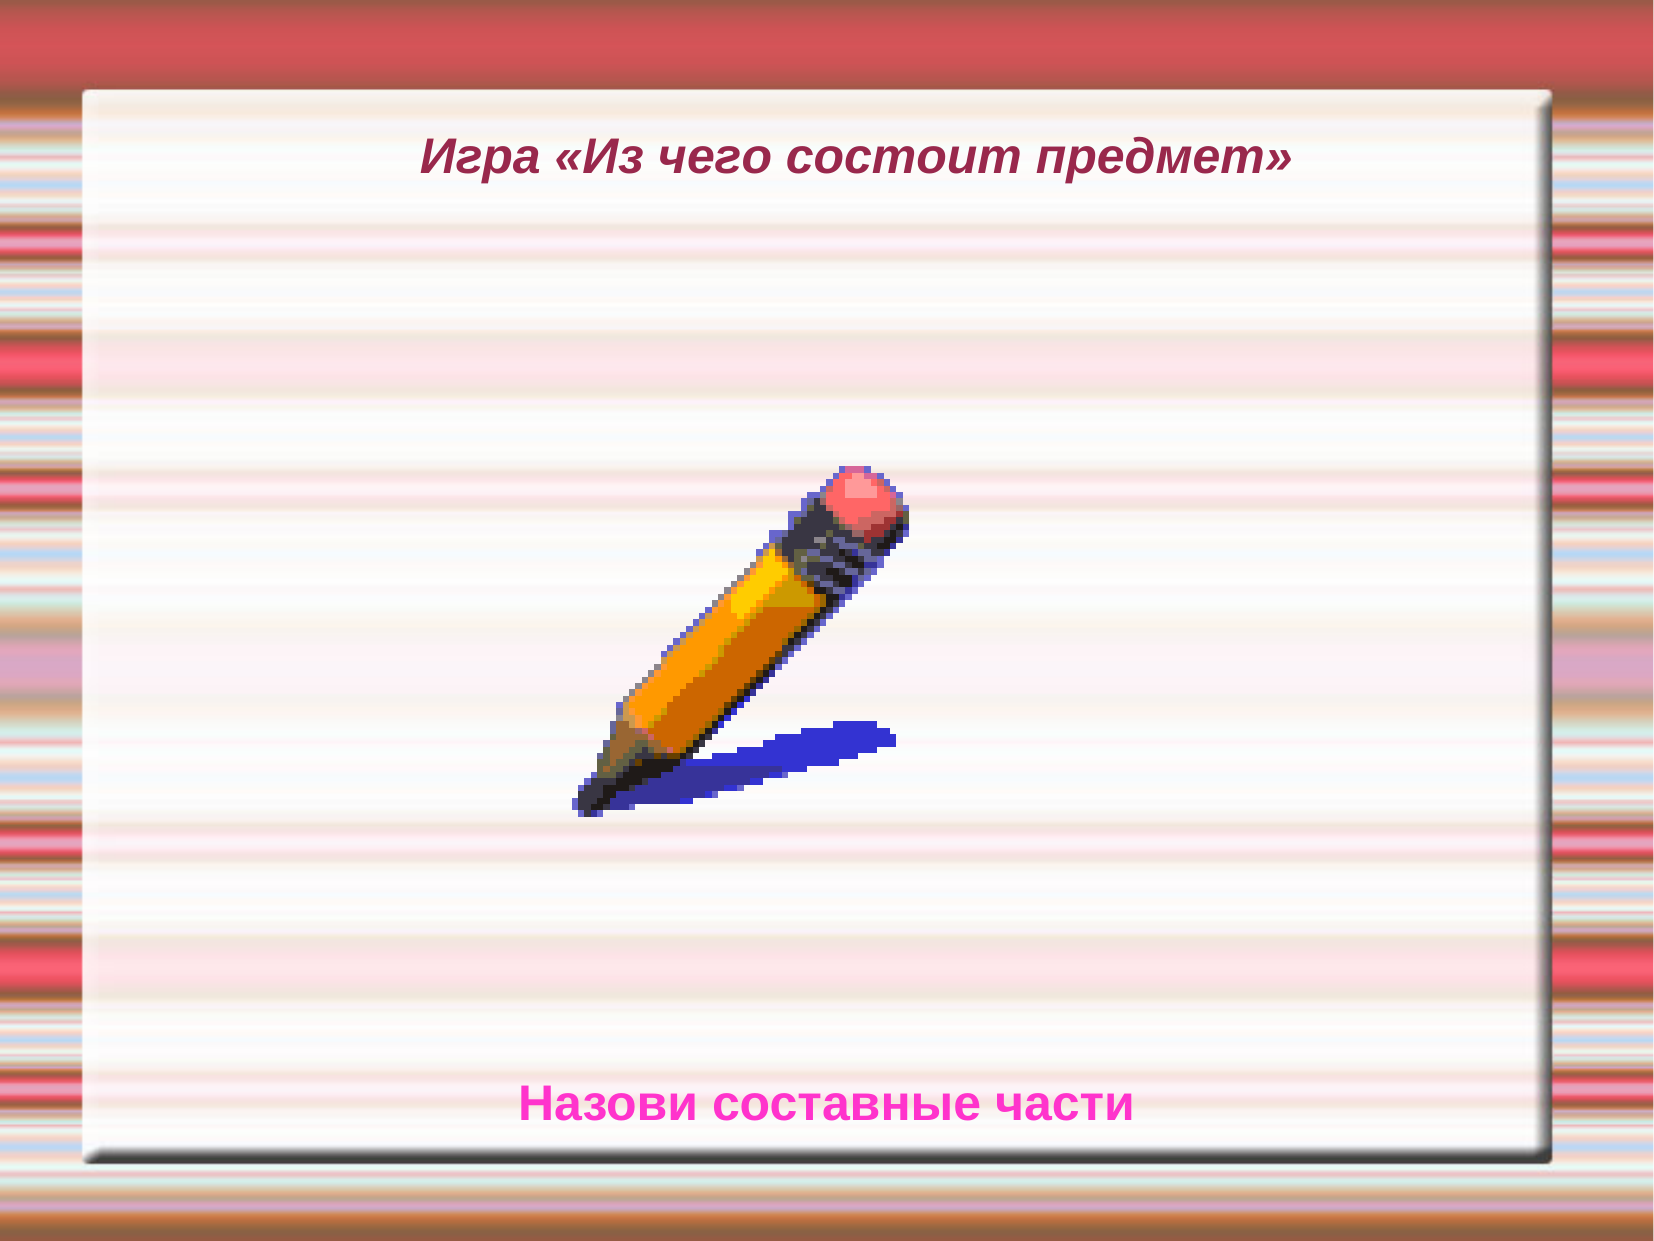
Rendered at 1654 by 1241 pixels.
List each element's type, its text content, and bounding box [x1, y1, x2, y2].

text_box Назови составные части [188, 1062, 1465, 1139]
picture [0, 0, 1654, 1241]
title Игра «Из чего состоит предмет» [82, 49, 1571, 257]
